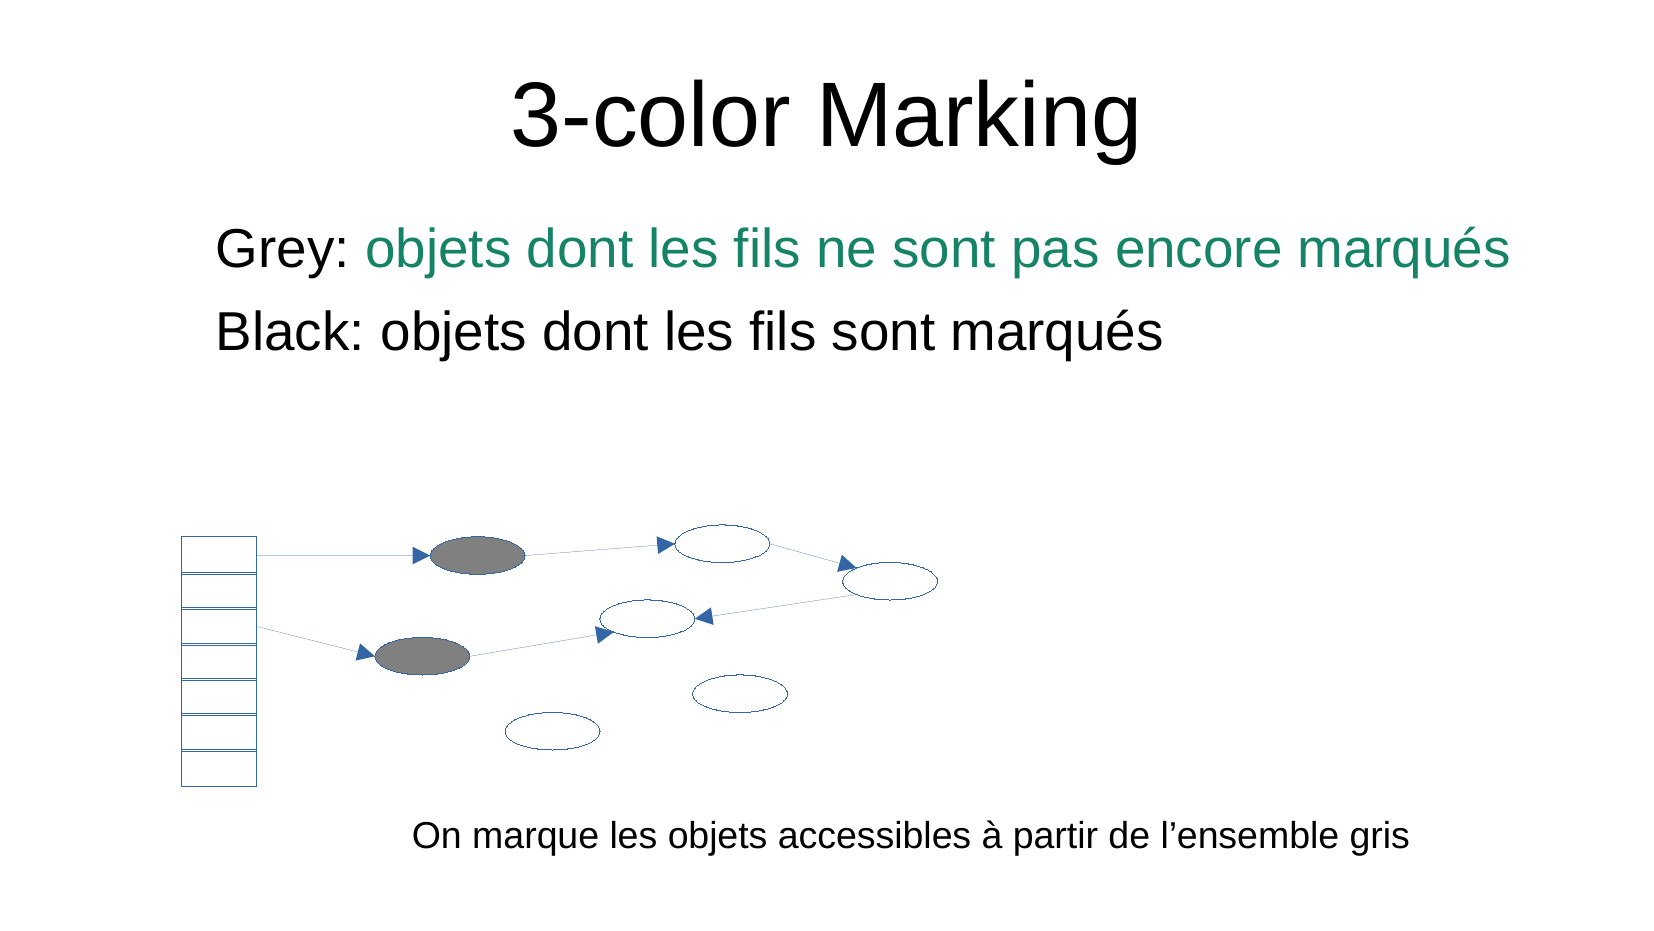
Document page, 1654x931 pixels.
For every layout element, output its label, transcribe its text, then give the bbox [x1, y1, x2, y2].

title 3-color Marking [82, 37, 1571, 193]
list Grey: objets dont les fils ne sont pas encore marqués Black: objets dont les fils sont marqués [82, 217, 1571, 488]
text_box On marque les objets accessibles à partir de l’ensemble gris [397, 807, 1426, 865]
text_box [430, 536, 525, 575]
text_box [375, 637, 470, 676]
